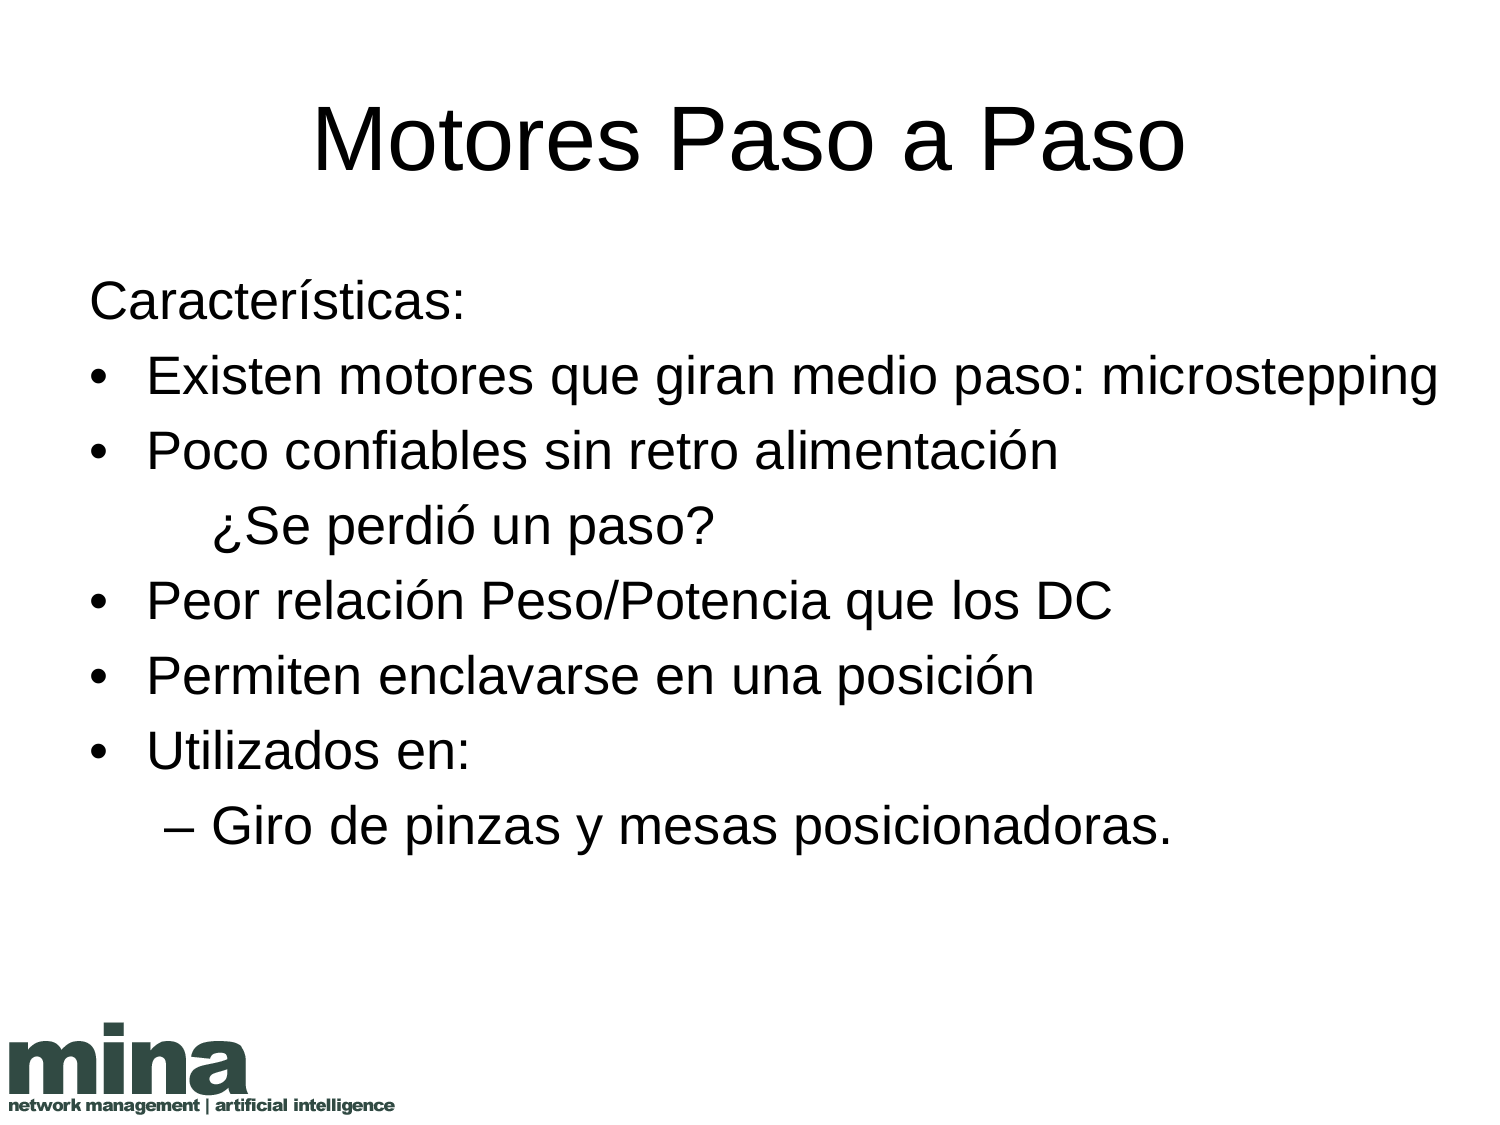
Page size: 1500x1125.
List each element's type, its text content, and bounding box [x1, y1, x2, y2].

list Características: Existen motores que giran medio paso: microstepping Poco confiables sin retro alimentación ¿Se perdió un paso? Peor relación Peso/Potencia que los DC Permiten enclavarse en una posición Utilizados en: Giro de pinzas y mesas posicionadoras. [75, 262, 1500, 1006]
picture [0, 1016, 402, 1119]
title Motores Paso a Paso [75, 45, 1426, 233]
